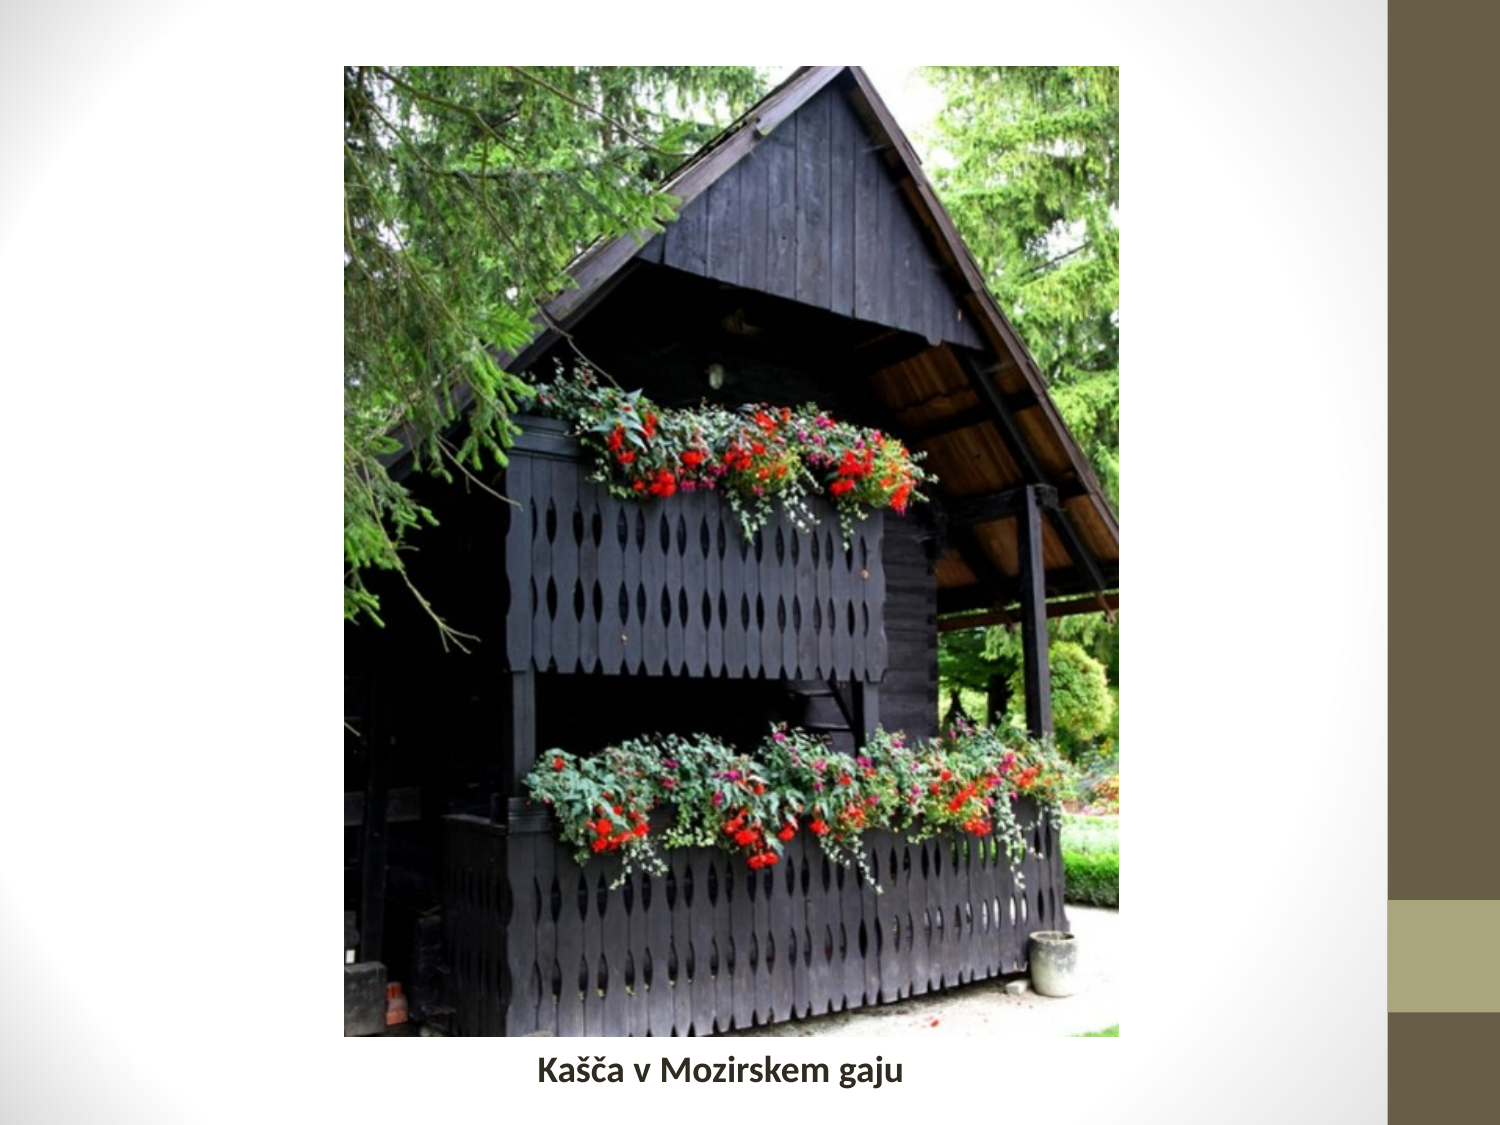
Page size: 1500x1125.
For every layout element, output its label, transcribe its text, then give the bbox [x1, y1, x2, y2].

picture [0, 0, 1387, 1125]
text_box Kašča v Mozirskem gaju [336, 1037, 1105, 1125]
